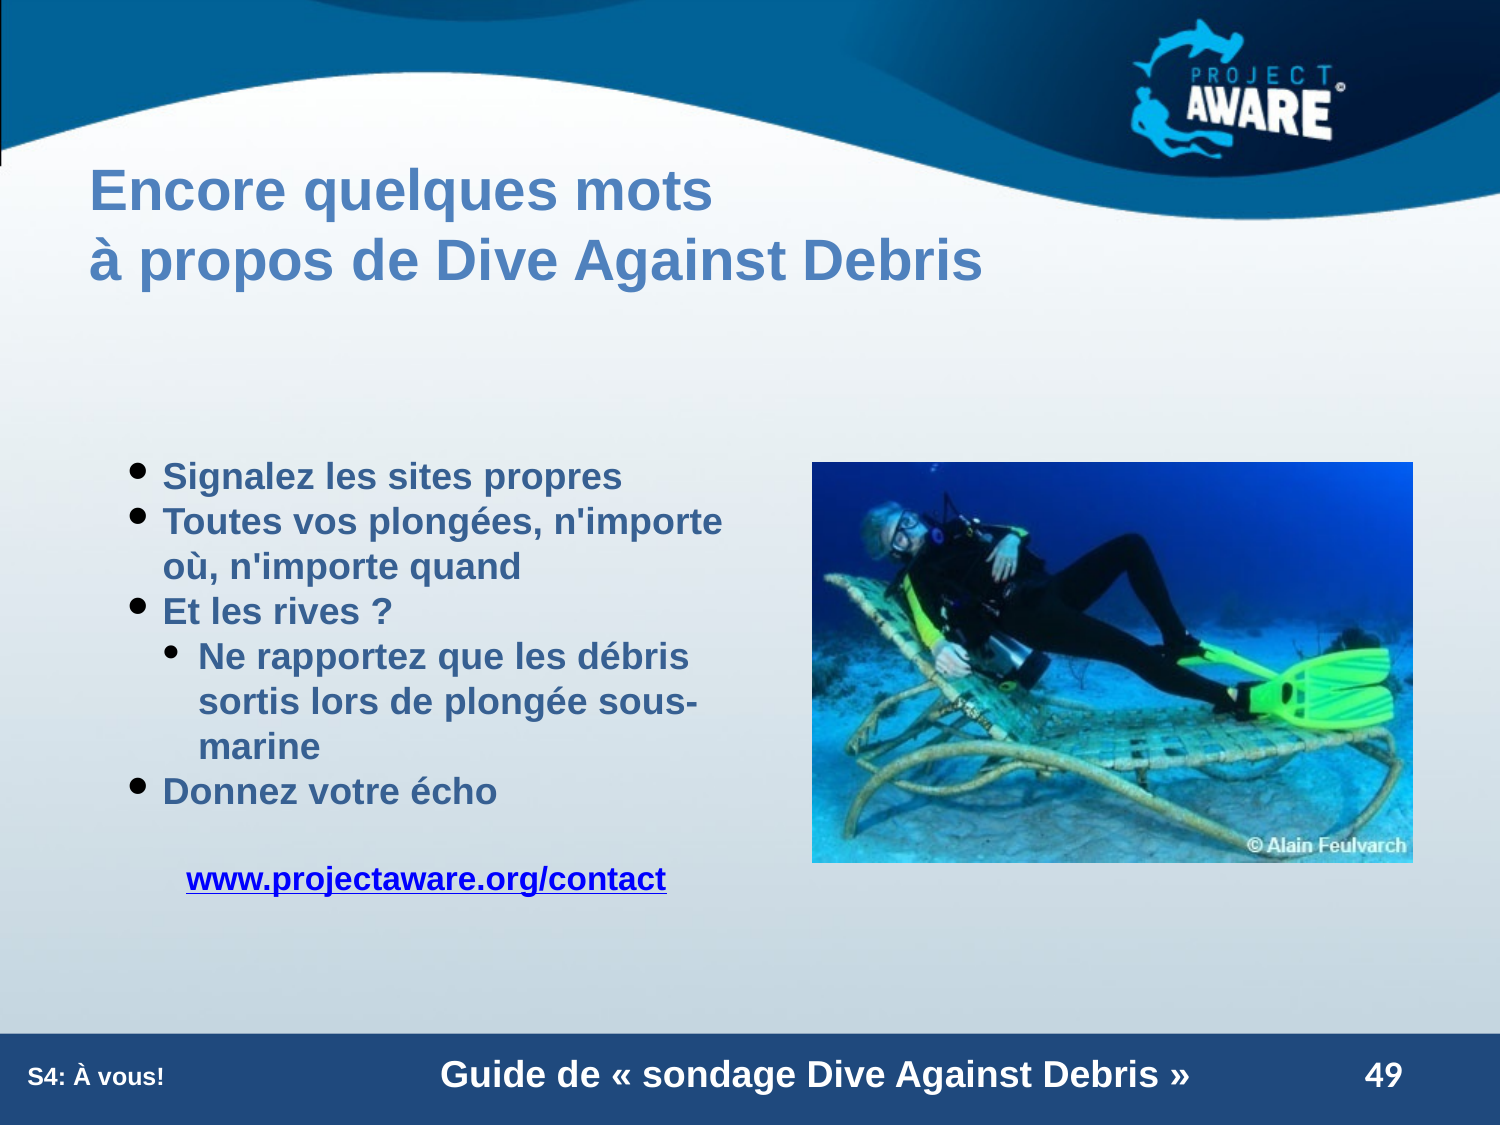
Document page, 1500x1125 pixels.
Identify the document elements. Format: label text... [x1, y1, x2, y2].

text_box <numéro> [1350, 1042, 1475, 1103]
picture [0, 0, 1500, 1037]
text_box Encore quelques mots à propos de Dive Against Debris [75, 144, 1229, 308]
text_box Guide de « sondage Dive Against Debris » [425, 1042, 1276, 1103]
text_box S4: À vous! [12, 1052, 425, 1103]
text_box Signalez les sites propres Toutes vos plongées, n'importe où, n'importe quand Et les rives ? Ne rapportez que les débris sortis lors de plongée sous-marine Donnez votre écho www.projectaware.org/contact [112, 445, 750, 922]
